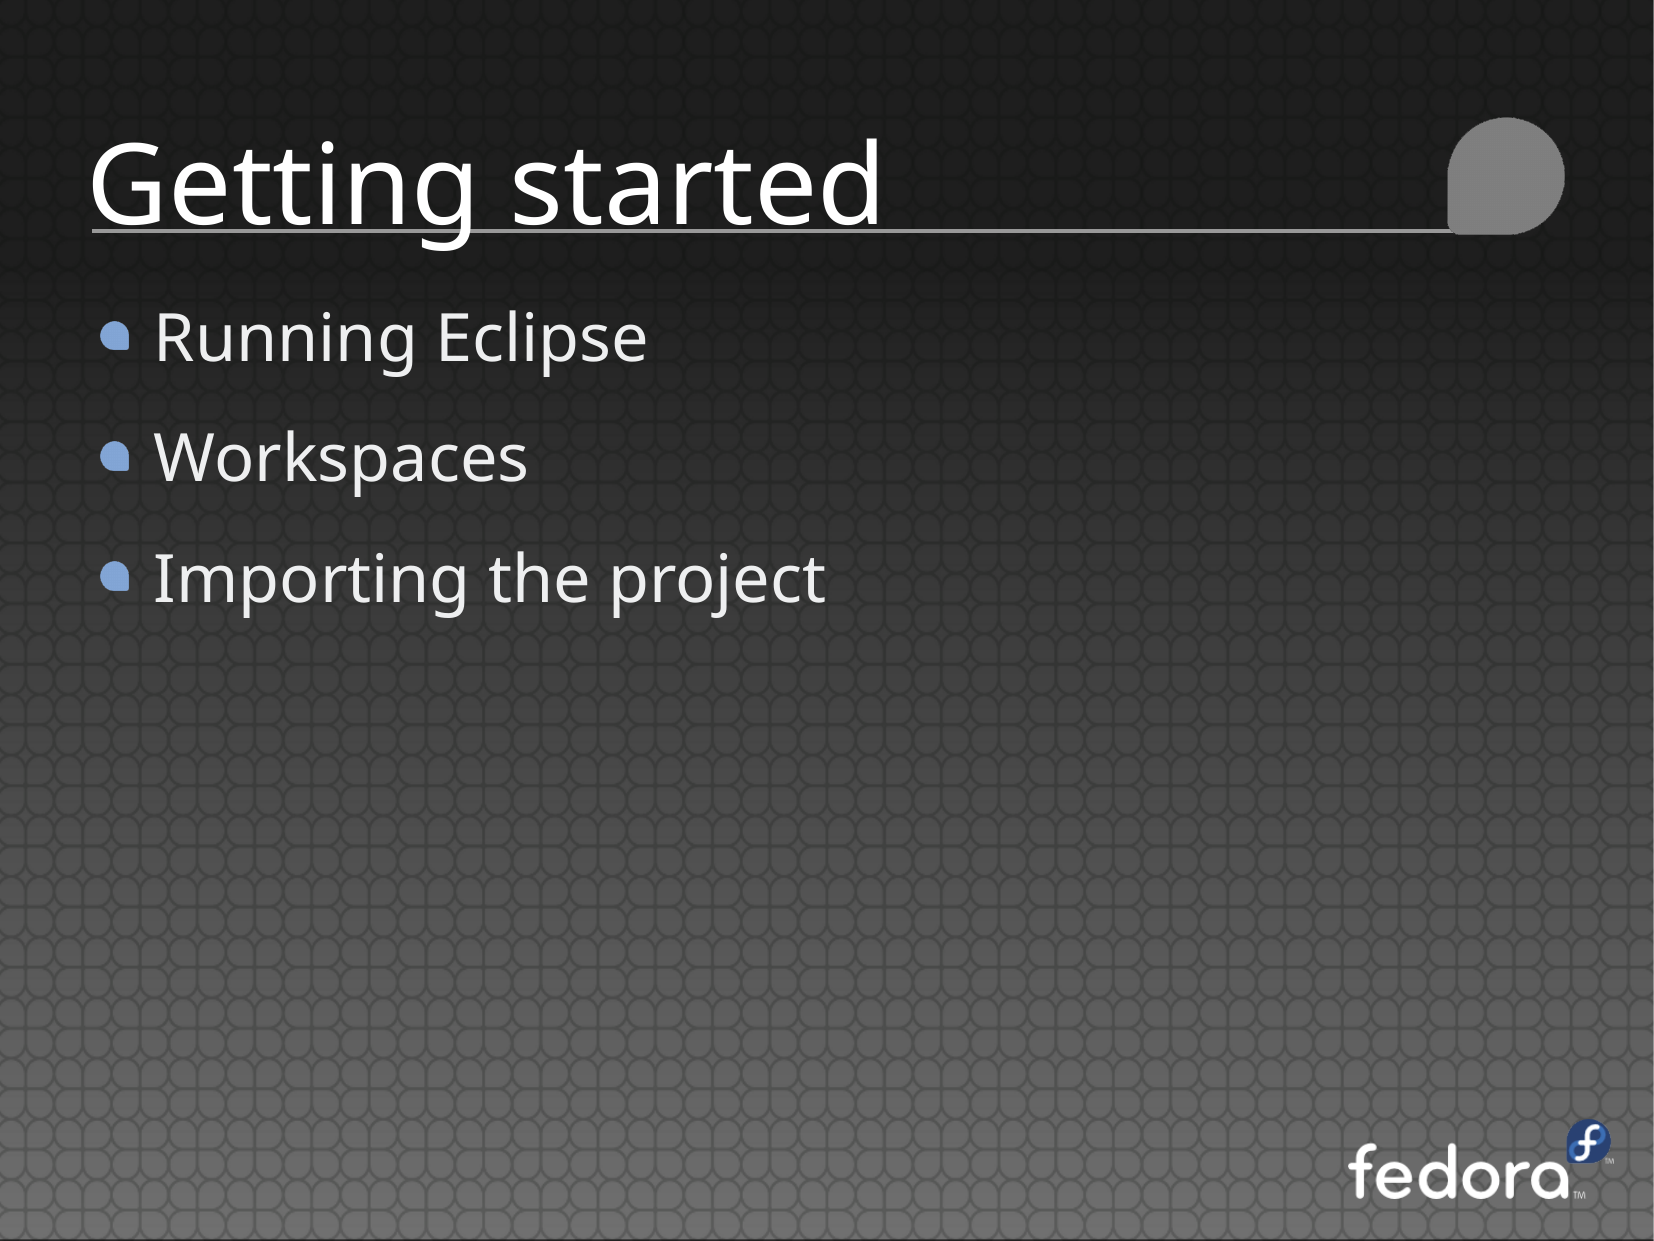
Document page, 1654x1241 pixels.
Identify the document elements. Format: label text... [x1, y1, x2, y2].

picture [0, 0, 1654, 1241]
title Getting started [86, 112, 1576, 249]
list Running Eclipse Workspaces Importing the project [82, 290, 1571, 1109]
